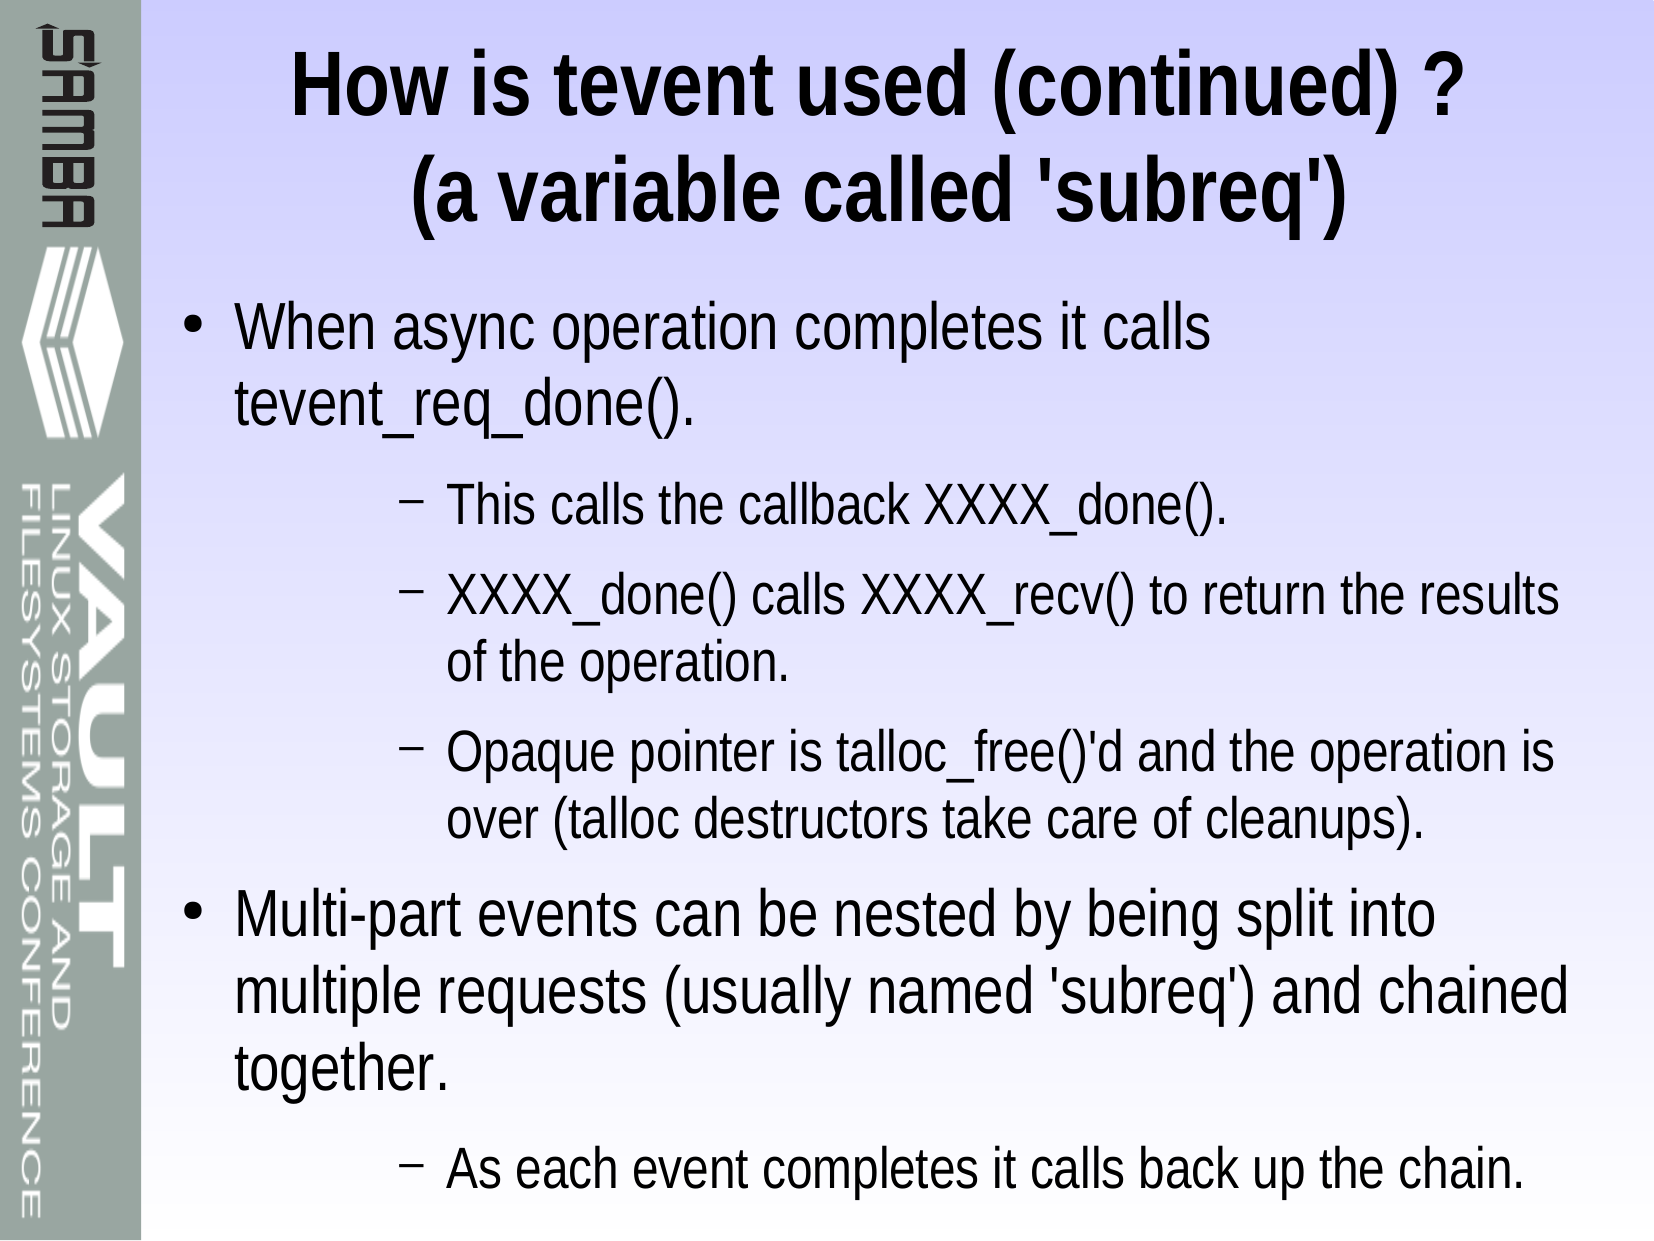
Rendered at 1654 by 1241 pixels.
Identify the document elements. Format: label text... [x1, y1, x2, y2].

picture [0, 241, 145, 1225]
list When async operation completes it calls tevent_req_done(). This calls the callback XXXX_done(). XXXX_done() calls XXXX_recv() to return the results of the operation. Opaque pointer is talloc_free()'d and the operation is over (talloc destructors take care of cleanups). Multi-part events can be nested by being split into multiple requests (usually named 'subreq') and chained together. As each event completes it calls back up the chain. [163, 286, 1576, 1203]
title How is tevent used (continued) ? (a variable called 'subreq') [173, 29, 1586, 241]
